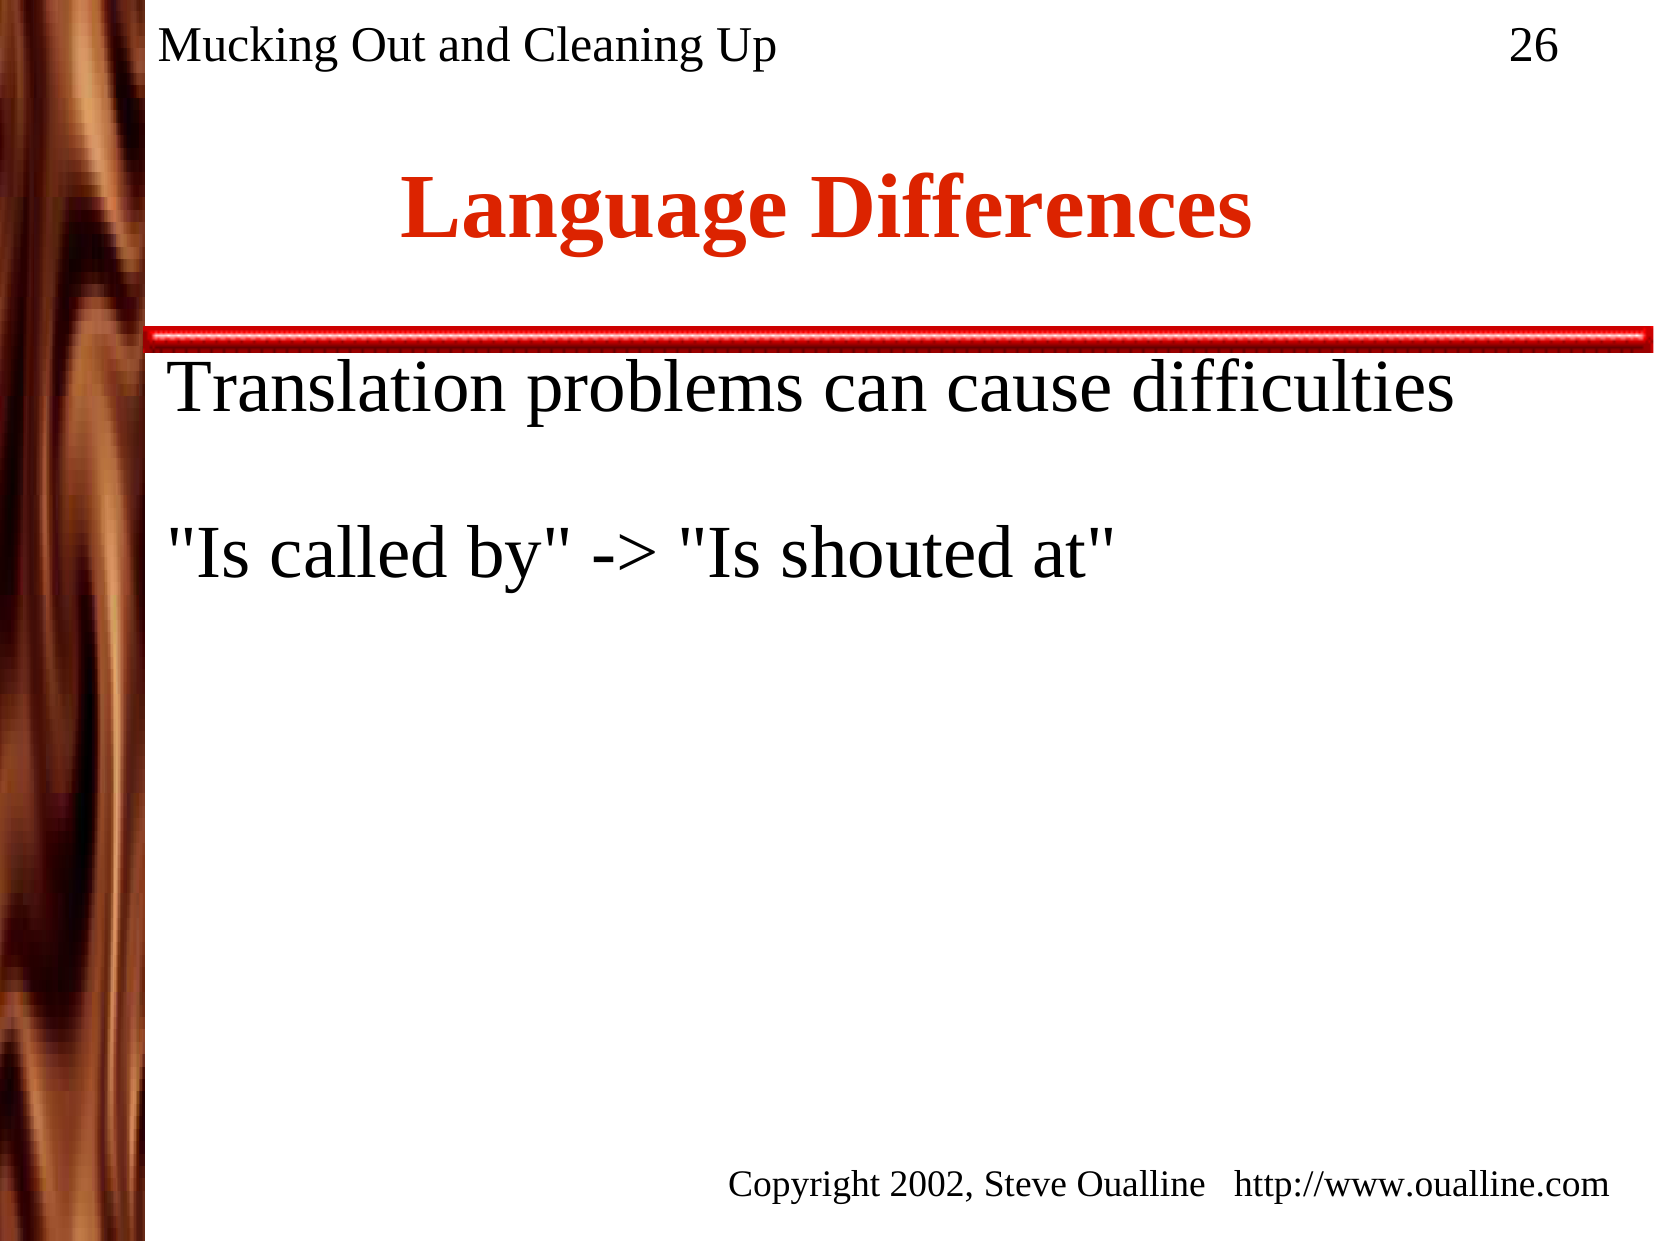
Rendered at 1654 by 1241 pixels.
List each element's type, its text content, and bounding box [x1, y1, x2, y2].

list Translation problems can cause difficulties "Is called by" -> "Is shouted at" [154, 344, 1534, 1127]
picture [0, 0, 1654, 1241]
title Language Differences [121, 102, 1534, 310]
